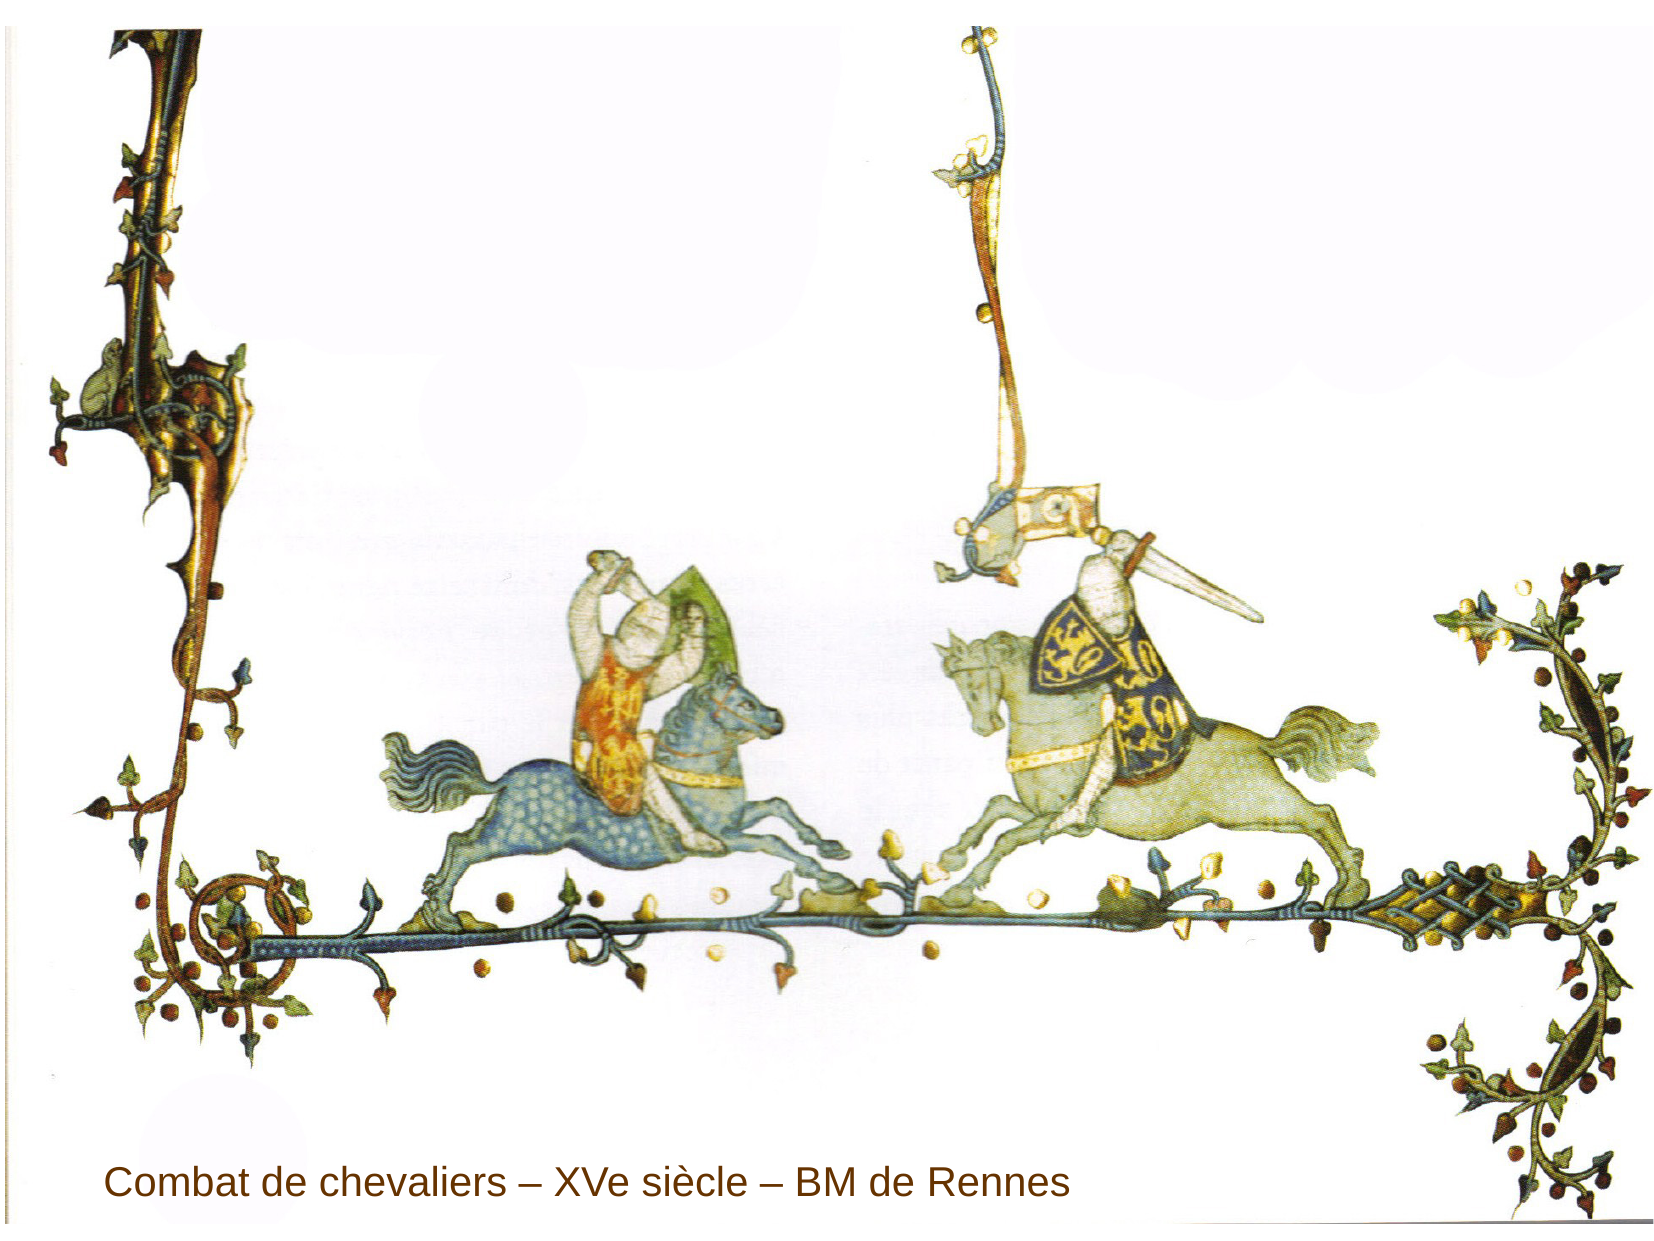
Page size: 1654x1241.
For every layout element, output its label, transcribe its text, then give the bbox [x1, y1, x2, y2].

text_box Combat de chevaliers – XVe siècle – BM de Rennes [88, 1151, 1086, 1214]
picture [5, 26, 1654, 1224]
